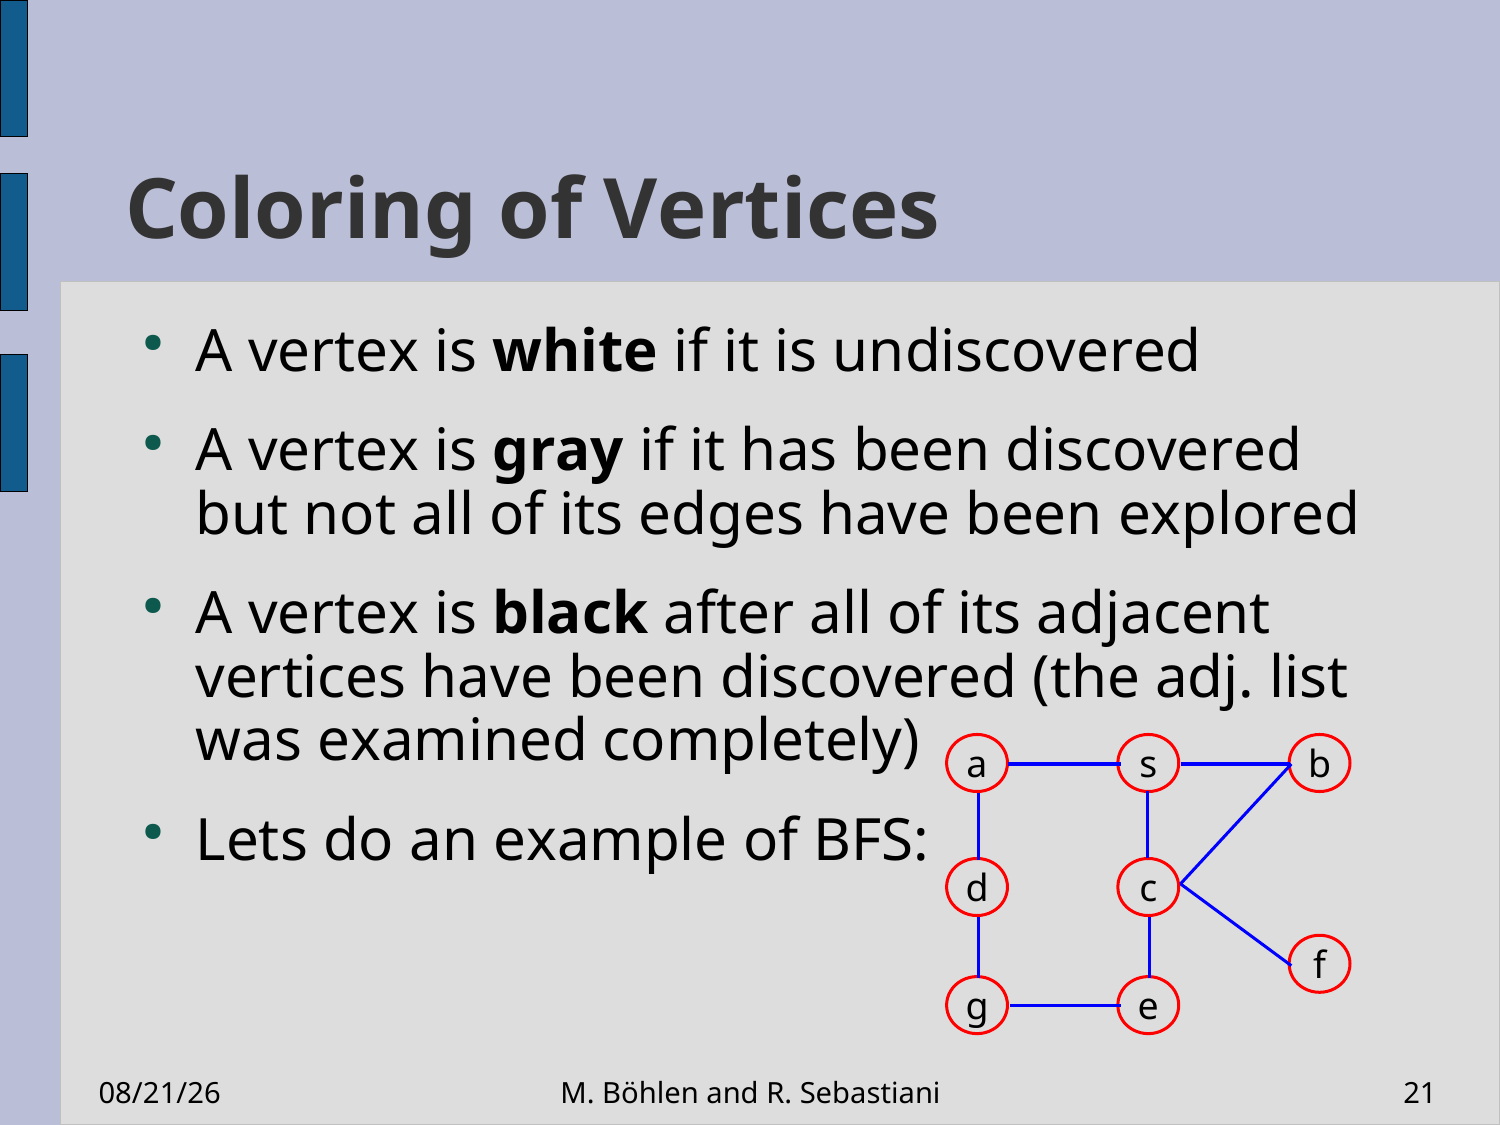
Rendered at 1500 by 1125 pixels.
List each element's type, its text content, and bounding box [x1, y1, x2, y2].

text_box d [946, 858, 1008, 916]
list A vertex is white if it is undiscovered A vertex is gray if it has been discovered but not all of its edges have been explored A vertex is black after all of its adjacent vertices have been discovered (the adj. list was examined completely) Lets do an example of BFS: [110, 312, 1392, 1037]
text_box c [1117, 858, 1179, 916]
text_box a [946, 734, 1008, 792]
text_box e [1117, 976, 1179, 1034]
text_box s [1117, 734, 1179, 792]
text_box b [1289, 734, 1351, 792]
text_box g [946, 976, 1008, 1034]
text_box f [1289, 935, 1351, 993]
title Coloring of Vertices [110, 67, 1392, 271]
